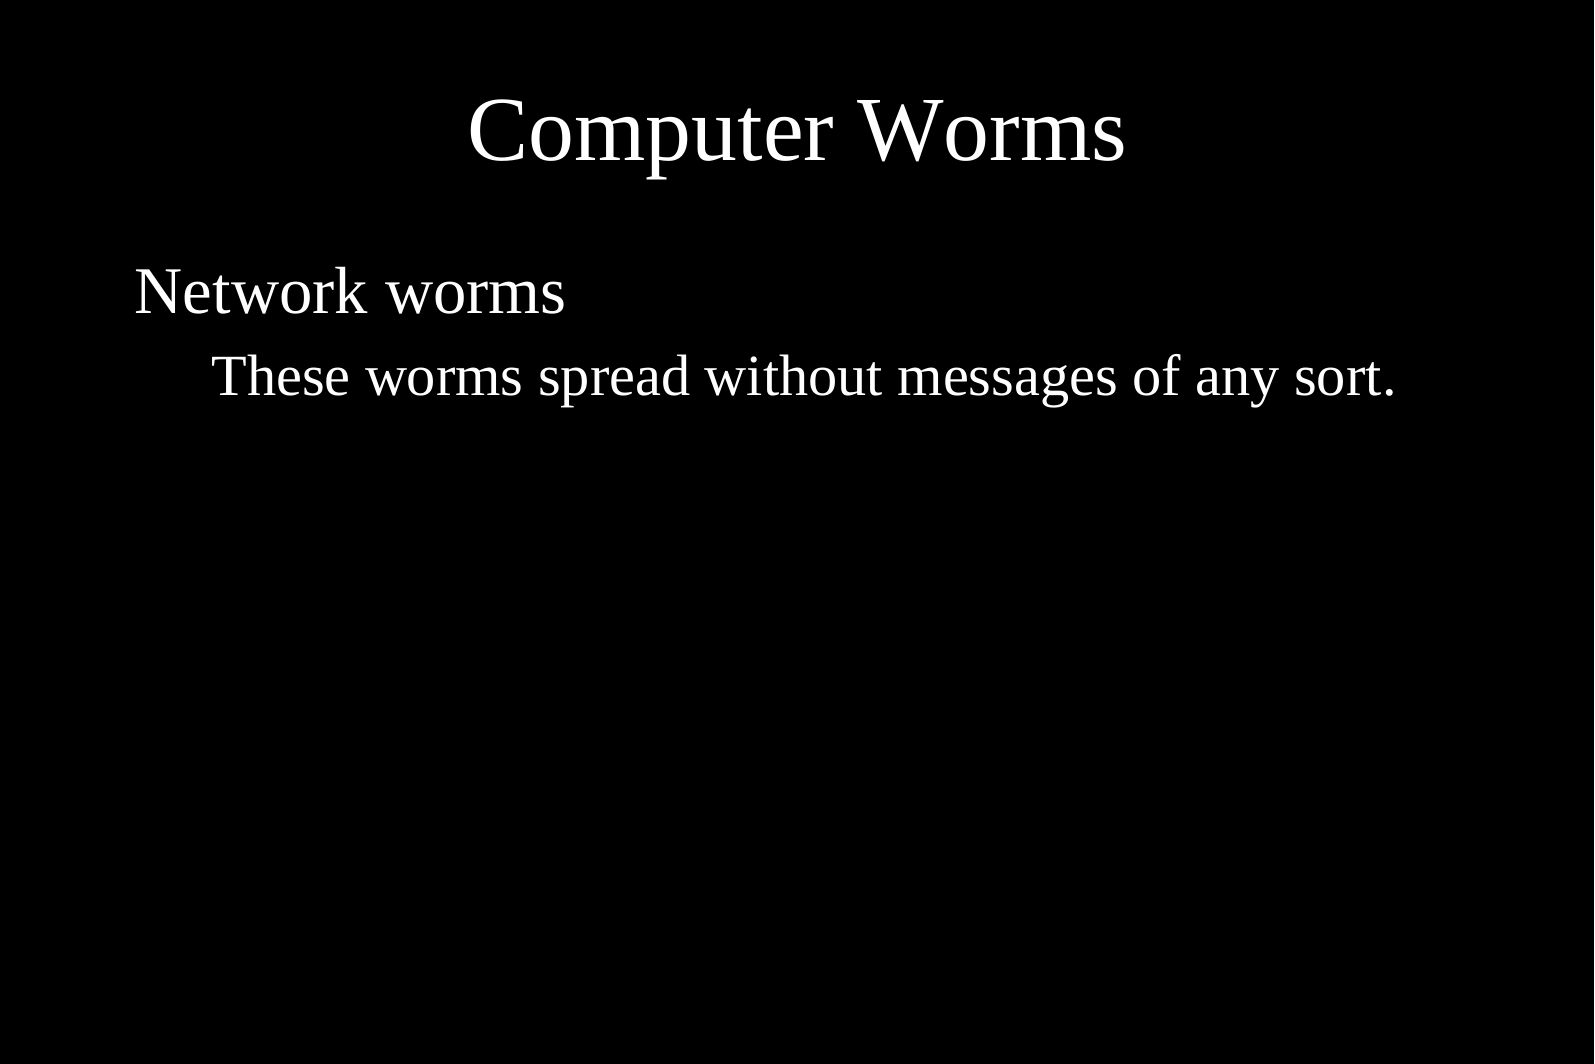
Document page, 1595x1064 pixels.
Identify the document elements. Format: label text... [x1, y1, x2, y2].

title Computer Worms [117, 40, 1479, 219]
list Network worms These worms spread without messages of any sort. [117, 254, 1479, 1064]
